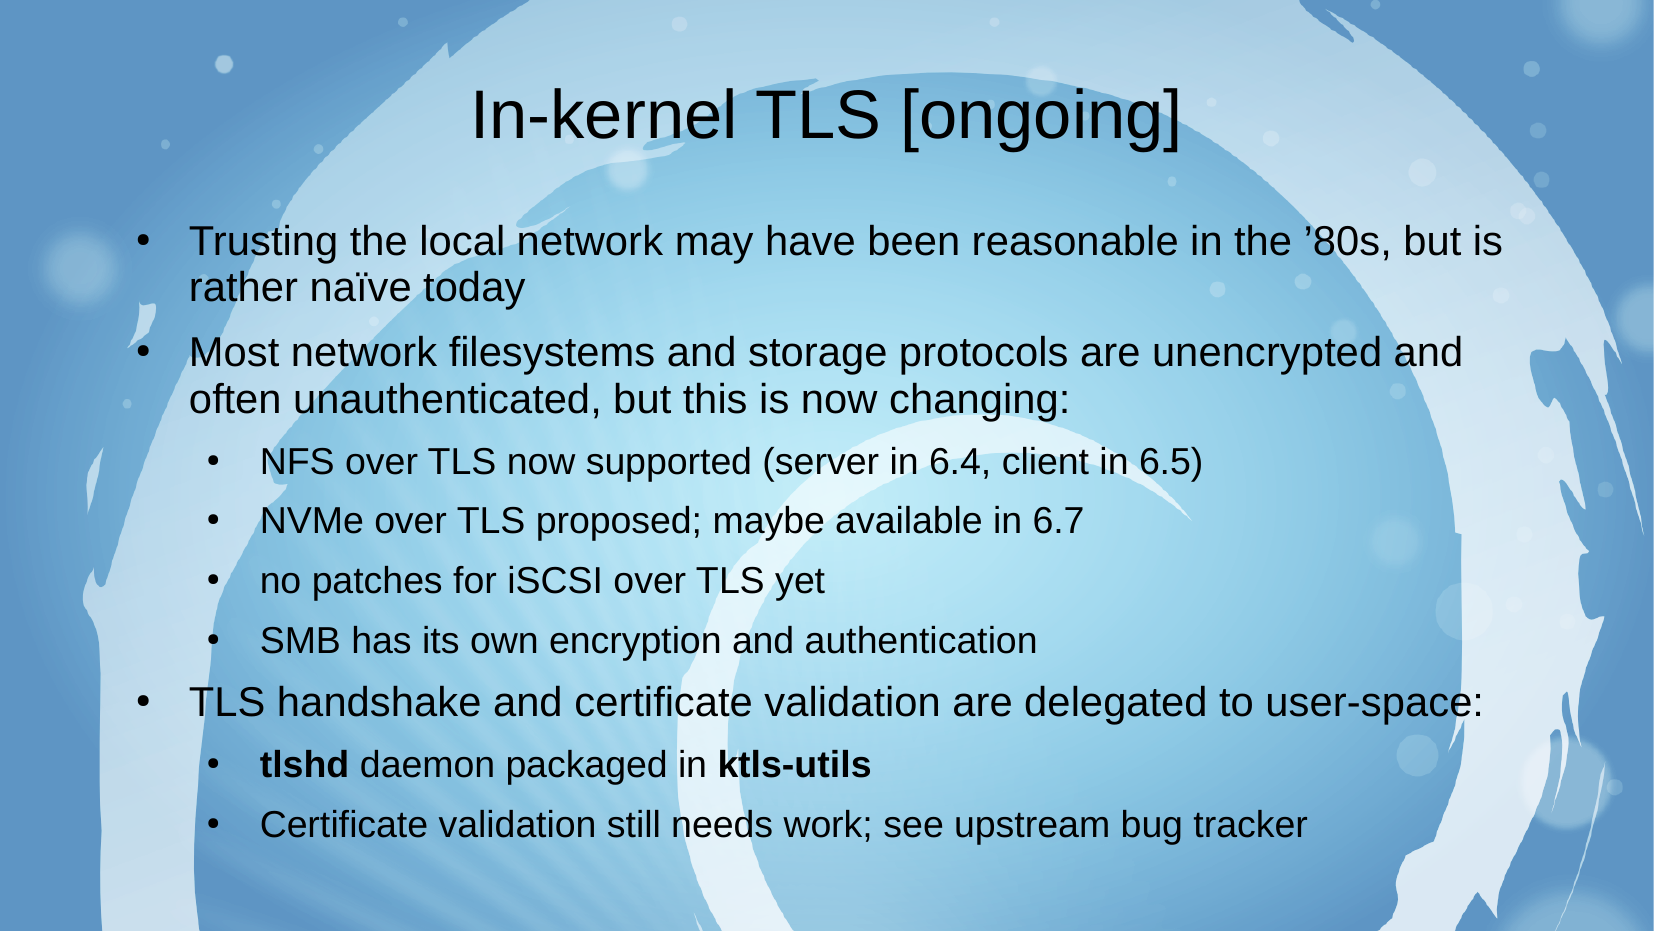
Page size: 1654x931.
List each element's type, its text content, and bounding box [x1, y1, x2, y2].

title In-kernel TLS [ongoing] [118, 37, 1536, 193]
list Trusting the local network may have been reasonable in the ’80s, but is rather naïve today Most network filesystems and storage protocols are unencrypted and often unauthenticated, but this is now changing: NFS over TLS now supported (server in 6.4, client in 6.5) NVMe over TLS proposed; maybe available in 6.7 no patches for iSCSI over TLS yet SMB has its own encryption and authentication TLS handshake and certificate validation are delegated to user-space: tlshd daemon packaged in ktls-utils Certificate validation still needs work; see upstream bug tracker [118, 217, 1536, 832]
picture [0, 0, 1654, 931]
